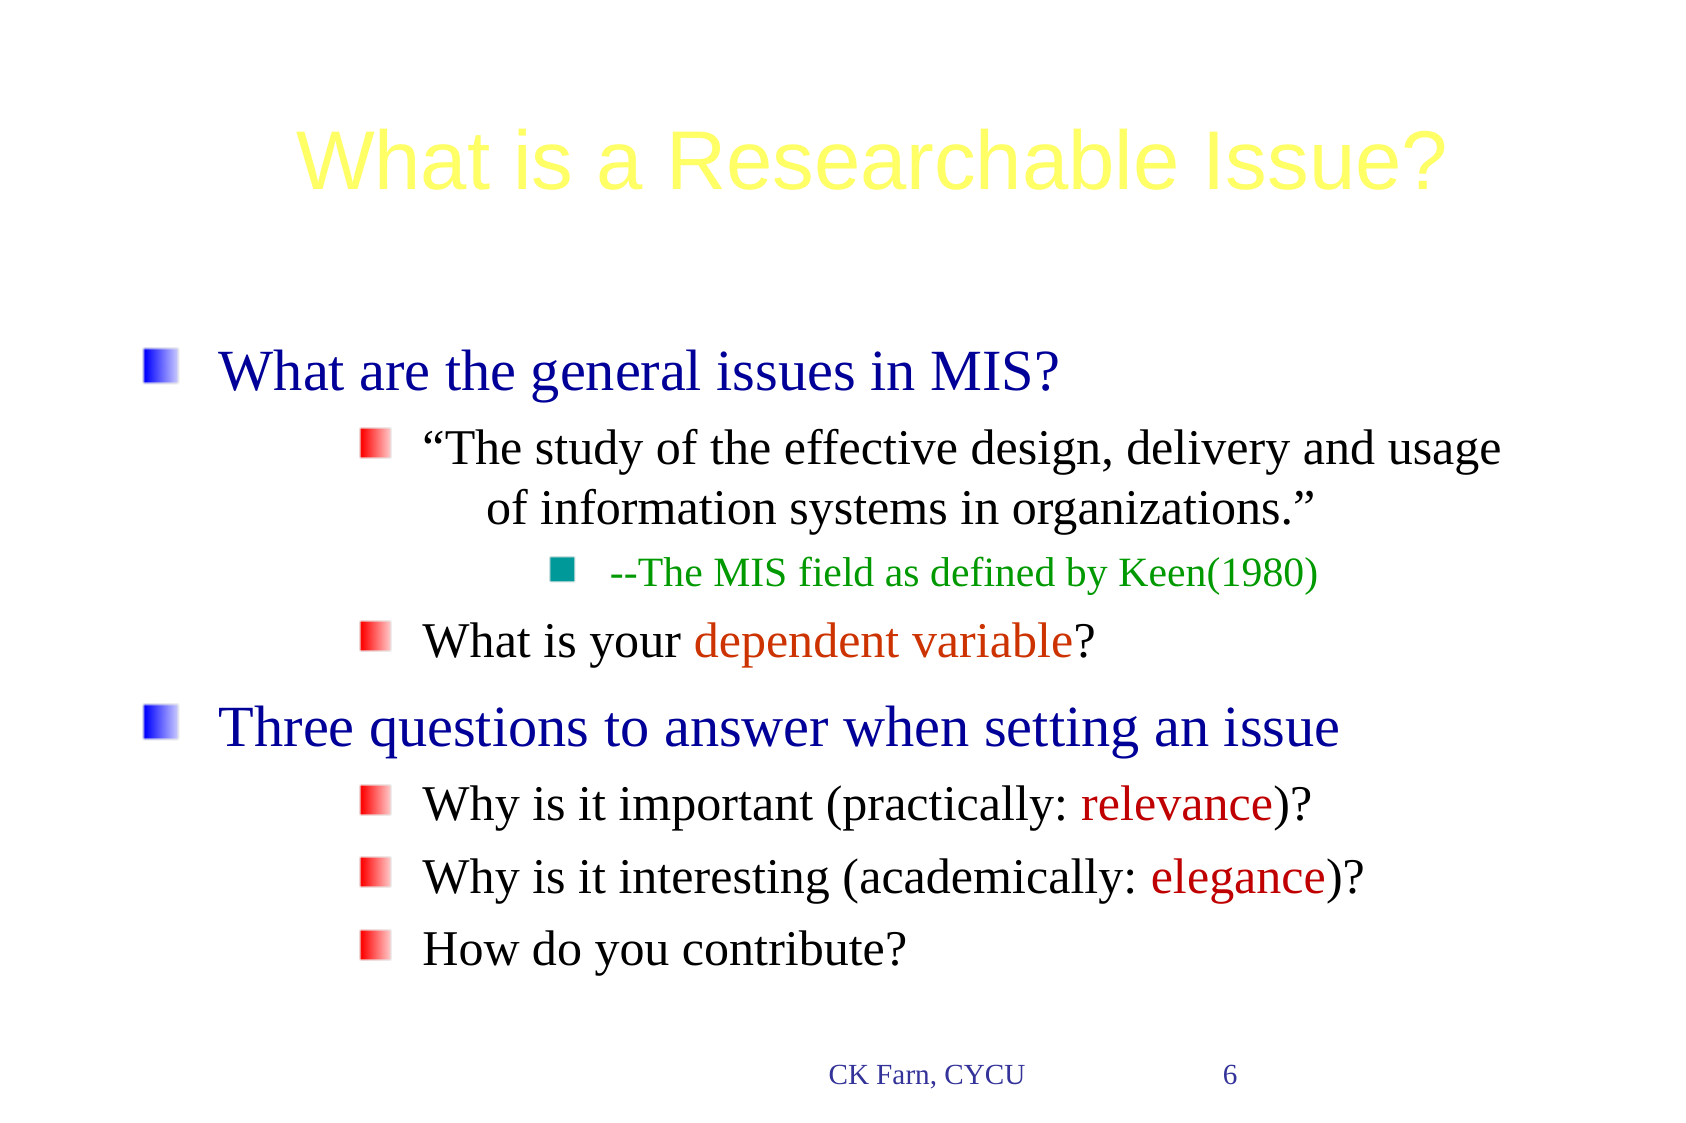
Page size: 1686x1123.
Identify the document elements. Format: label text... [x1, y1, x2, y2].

footer CK Farn, CYCU [660, 1048, 1194, 1123]
list What are the general issues in MIS? “The study of the effective design, delivery and usage of information systems in organizations.” --The MIS field as defined by Keen(1980) What is your dependent variable? Three questions to answer when setting an issue Why is it important (practically: relevance)? Why is it interesting (academically: elegance)? How do you contribute? [126, 324, 1560, 999]
slide_number 4 [1207, 1048, 1560, 1123]
title What is a Researchable Issue? [280, 62, 1560, 250]
